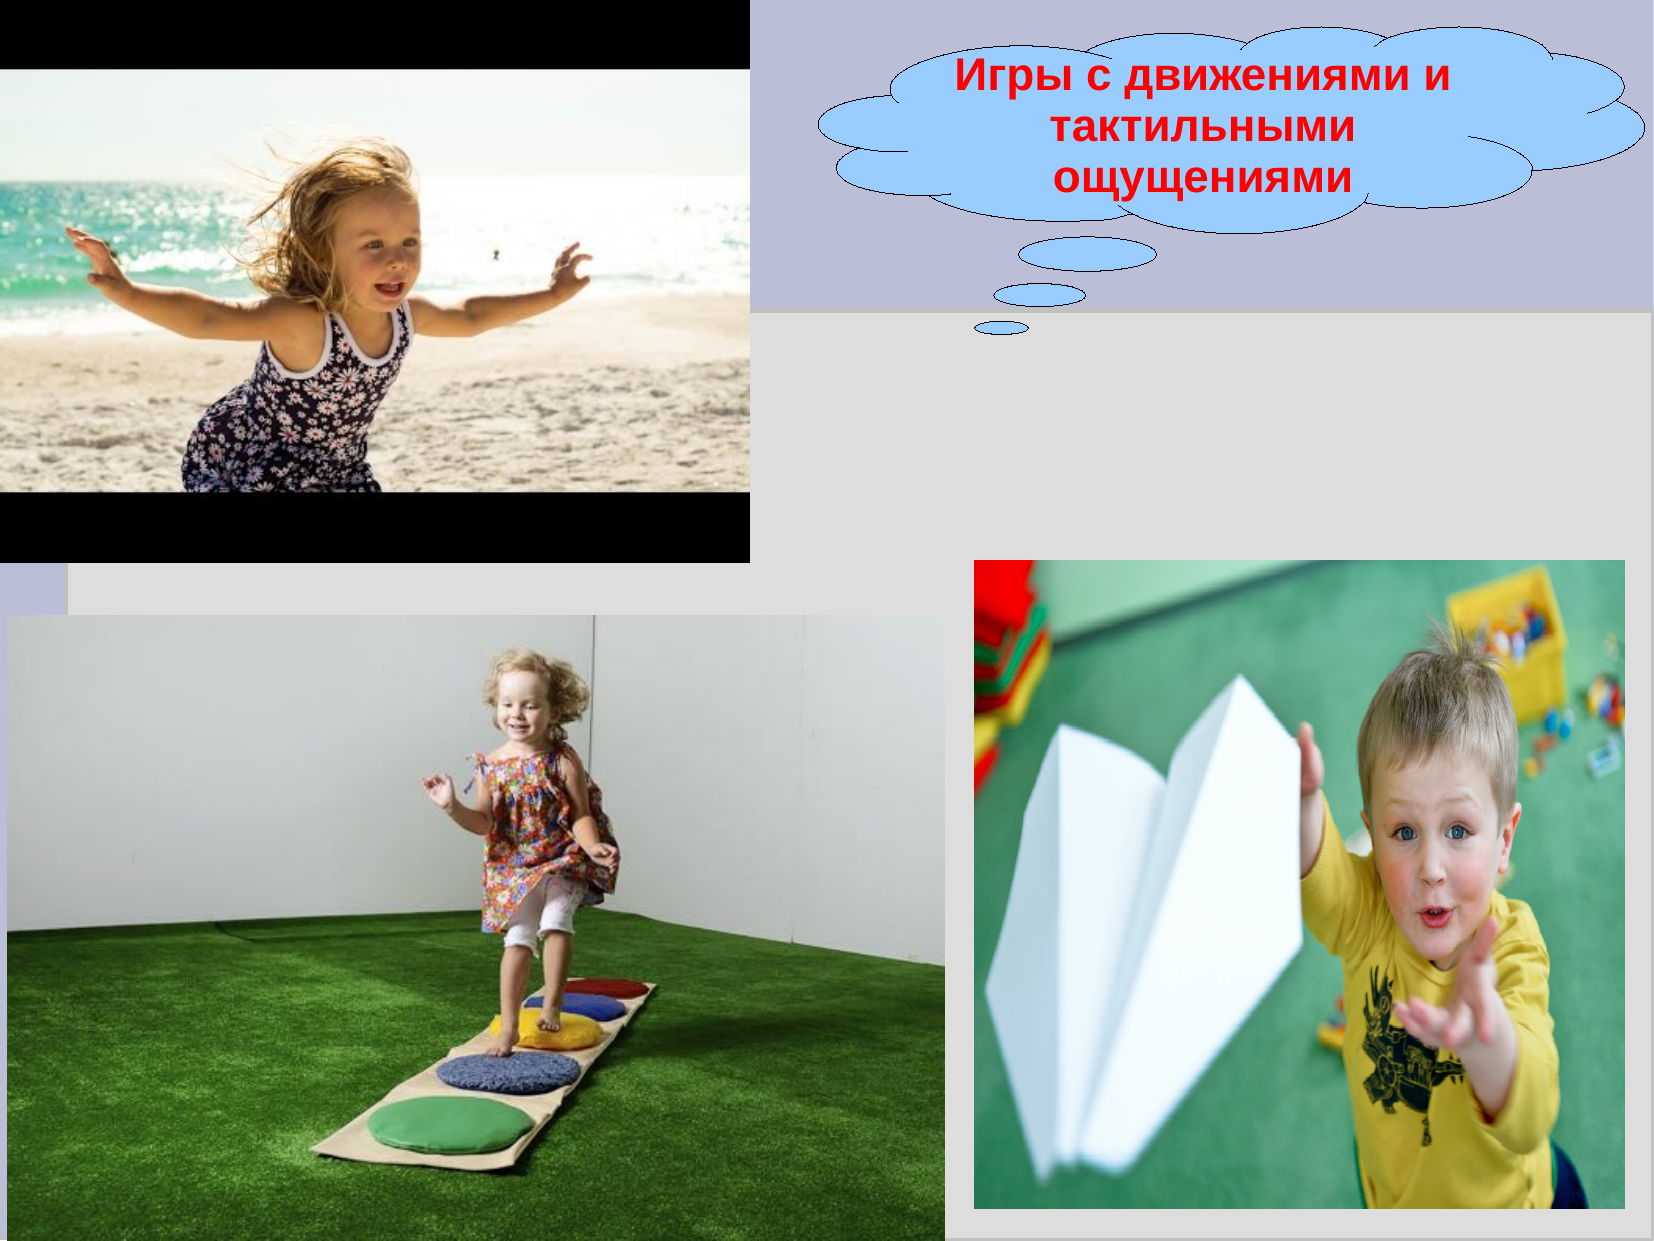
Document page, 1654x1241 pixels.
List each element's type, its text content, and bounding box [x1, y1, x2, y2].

text_box Игры с движениями и тактильными ощущениями [818, 26, 1645, 234]
picture [7, 615, 945, 1241]
text_box Игры с движениями и тактильными ощущениями [1018, 236, 1157, 272]
picture [0, 0, 750, 563]
text_box Игры с движениями и тактильными ощущениями [993, 283, 1086, 307]
picture [974, 560, 1625, 1209]
